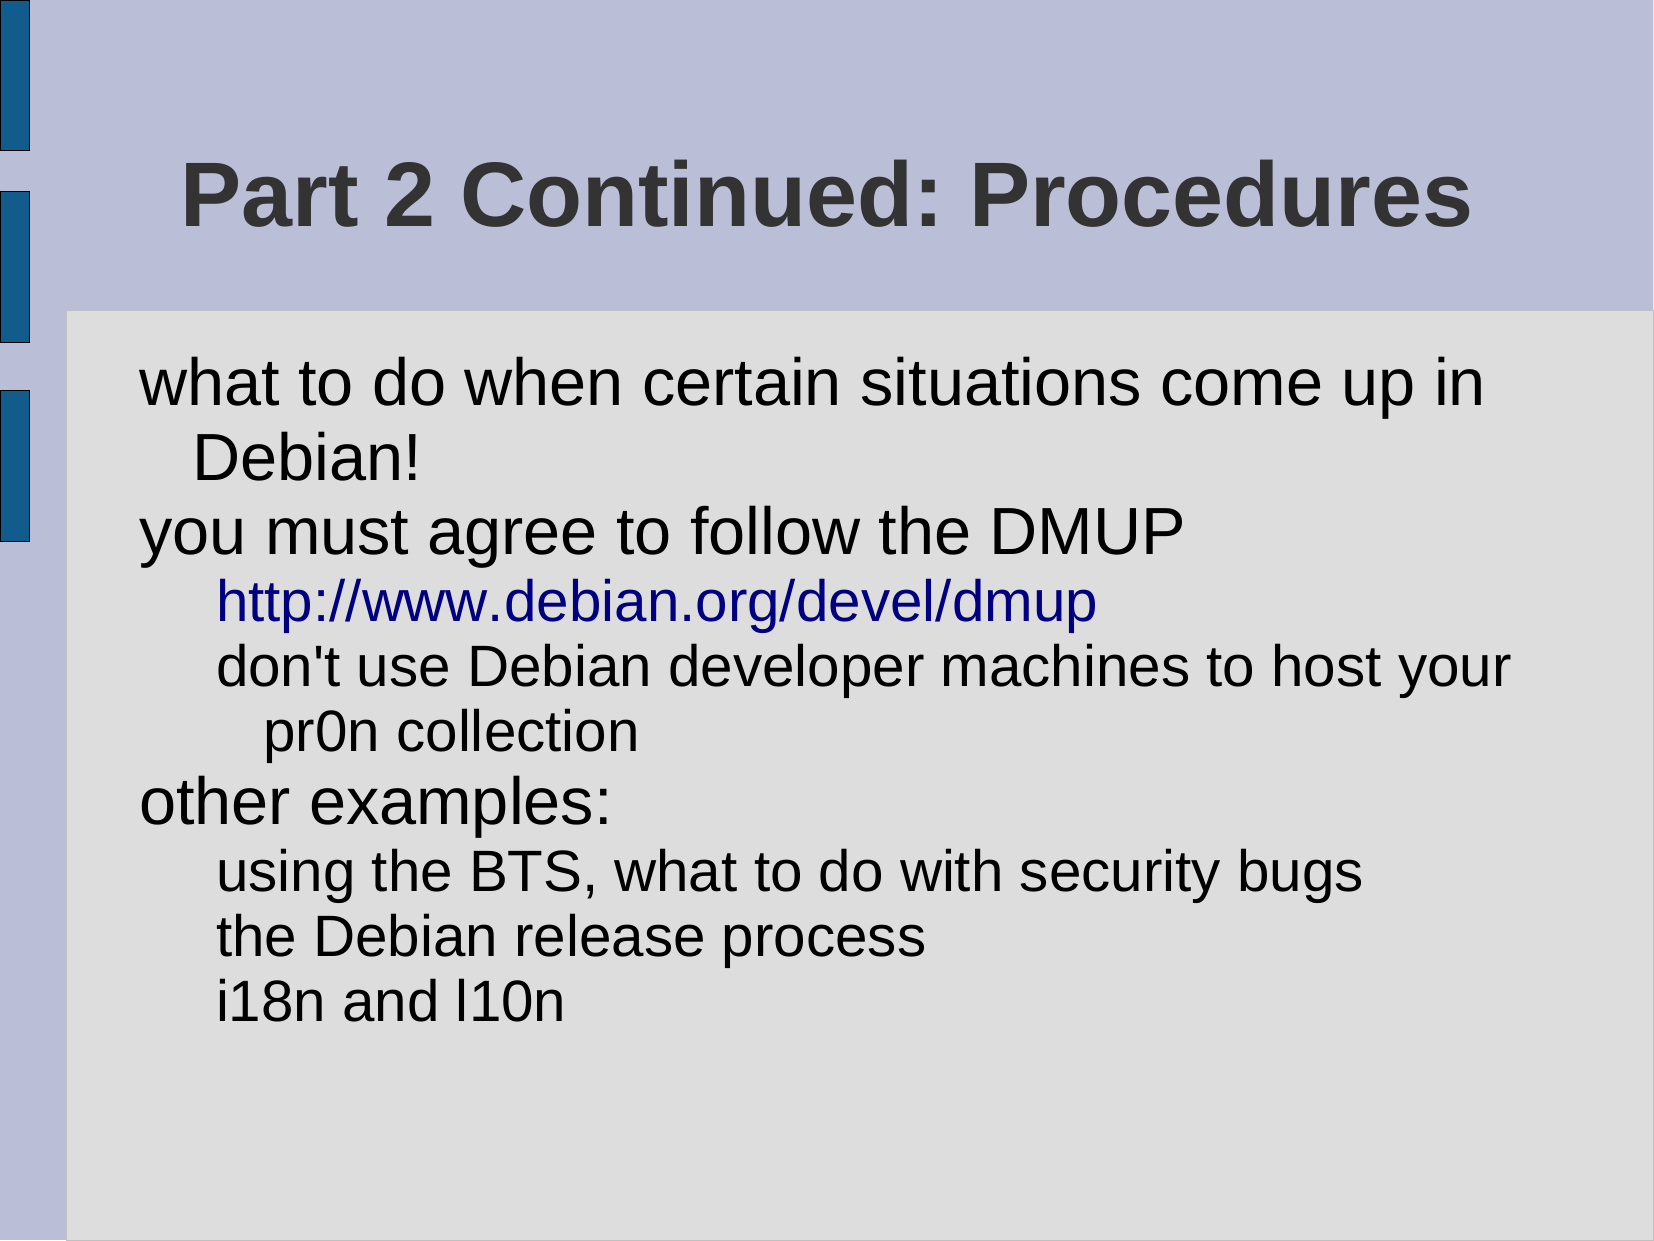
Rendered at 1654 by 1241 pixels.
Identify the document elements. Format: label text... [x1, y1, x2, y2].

list what to do when certain situations come up in Debian! you must agree to follow the DMUP http://www.debian.org/devel/dmup don't use Debian developer machines to host your pr0n collection other examples: using the BTS, what to do with security bugs the Debian release process i18n and l10n [121, 344, 1534, 1131]
title Part 2 Continued: Procedures [121, 87, 1534, 302]
